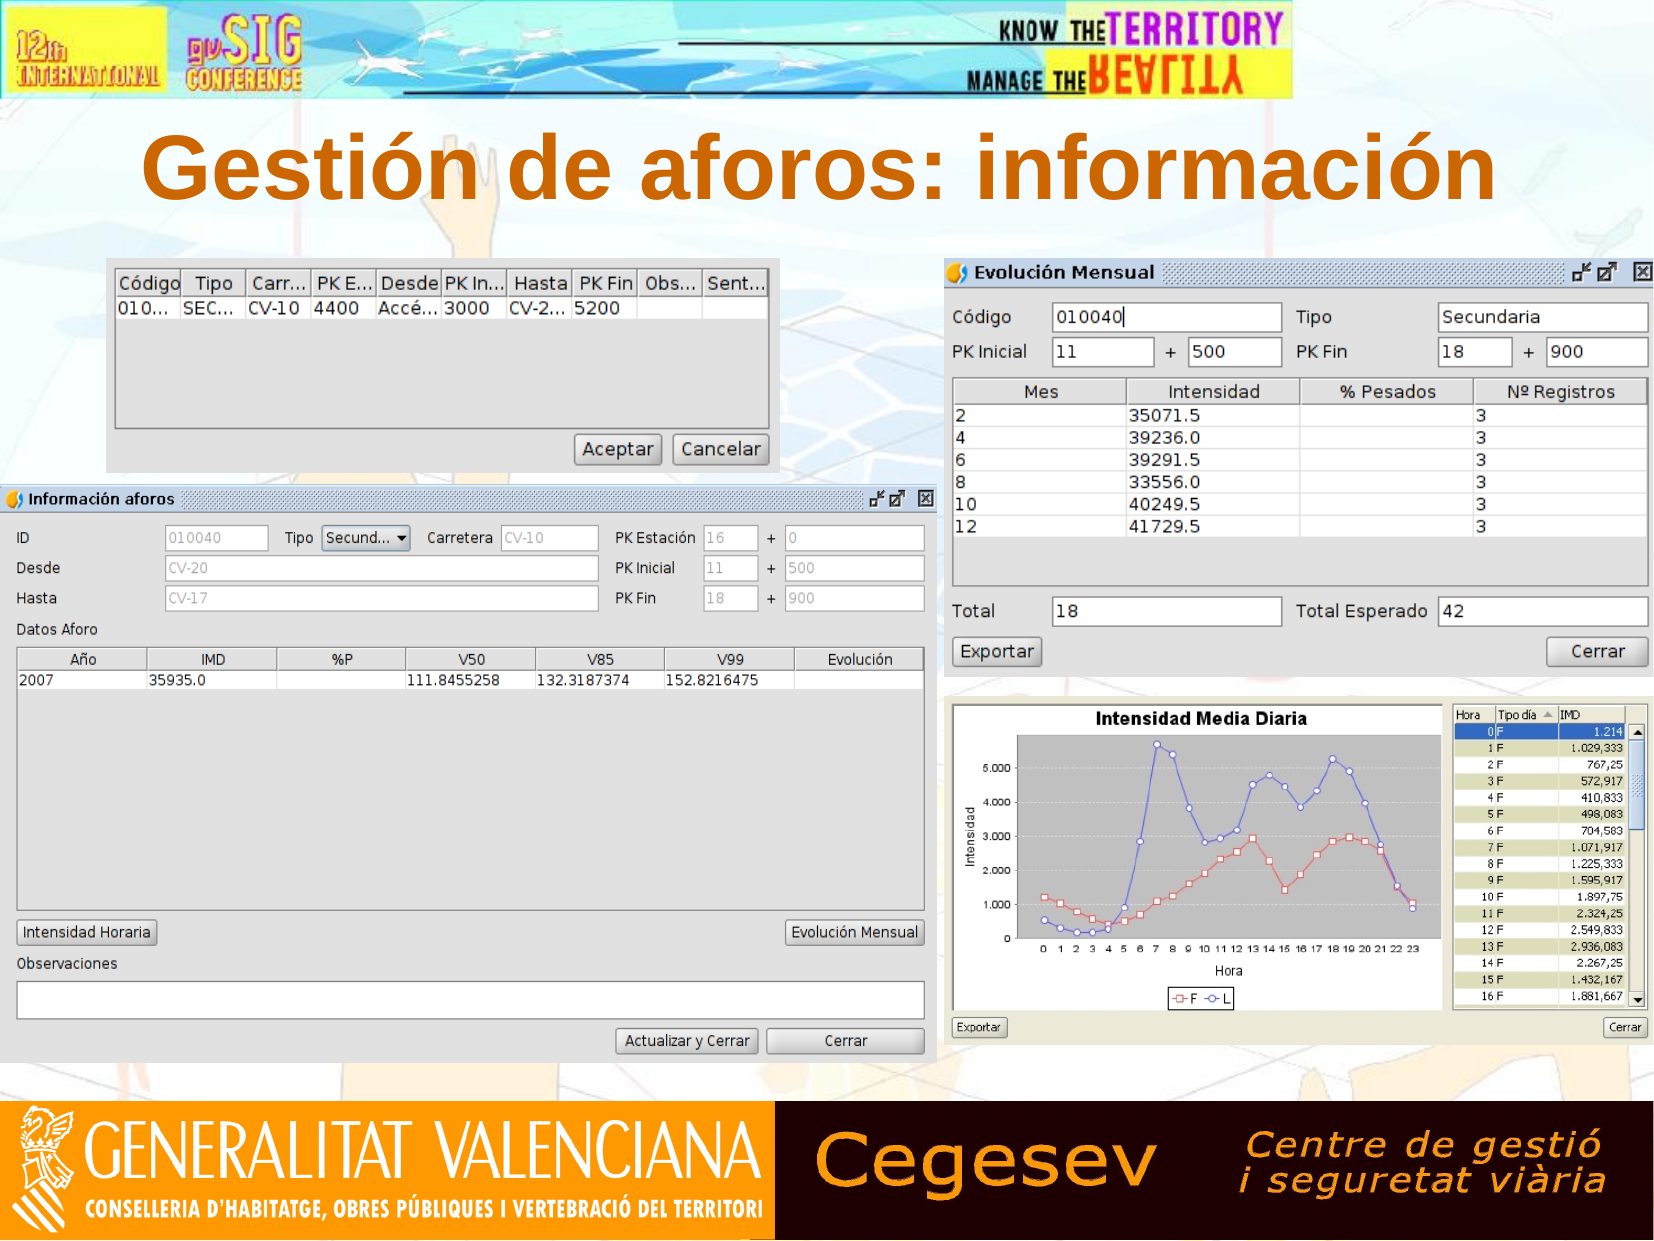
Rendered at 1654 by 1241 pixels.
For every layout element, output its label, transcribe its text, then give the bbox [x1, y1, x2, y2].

picture [0, 0, 1654, 1241]
title Gestión de aforos: información [47, 64, 1595, 272]
